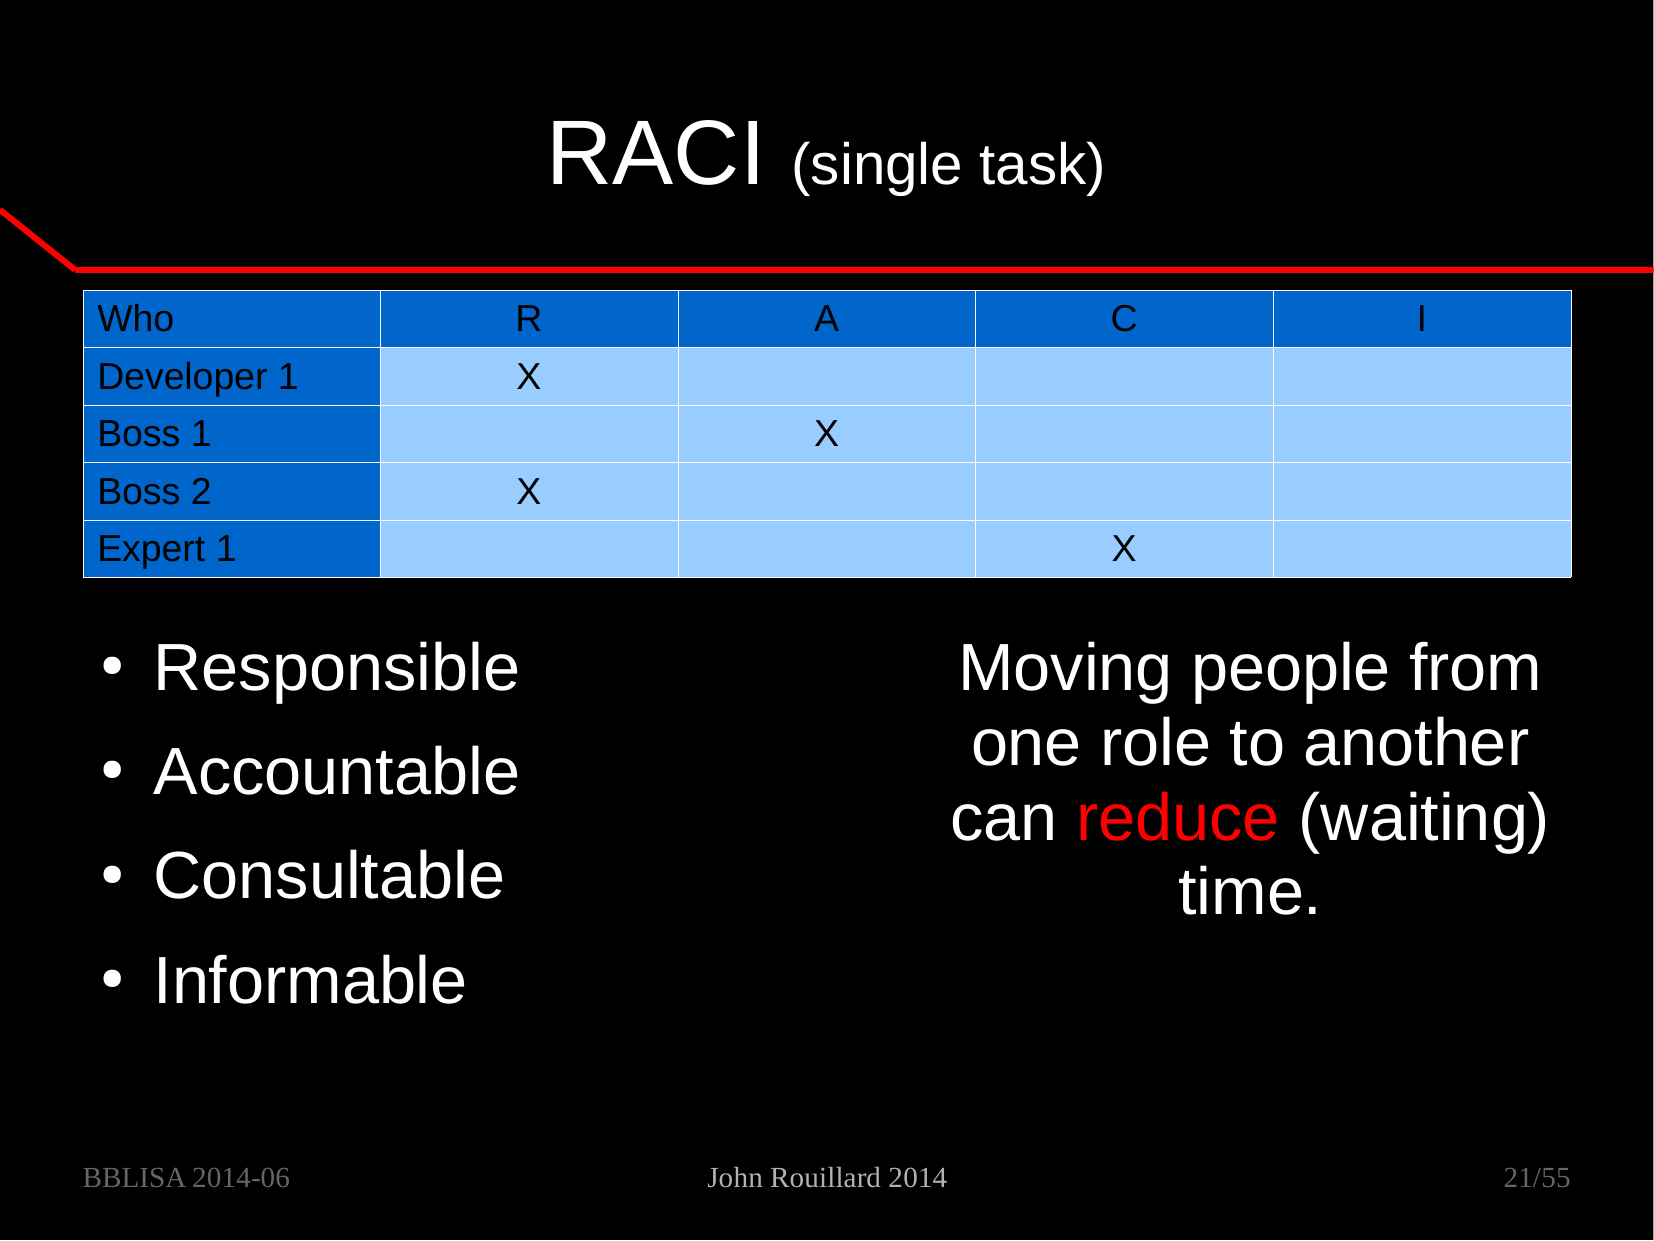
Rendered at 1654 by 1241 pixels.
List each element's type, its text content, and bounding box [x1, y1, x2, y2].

table_header I [1274, 291, 1571, 347]
table_cell X [976, 521, 1273, 577]
list Responsible Accountable Consultable Informable [82, 630, 855, 1110]
table_cell [976, 348, 1273, 405]
table_cell [381, 406, 678, 462]
table_cell X [679, 406, 975, 462]
table_header R [381, 291, 678, 347]
table_cell Boss 1 [84, 406, 380, 462]
table_cell Boss 2 [84, 463, 380, 520]
table_cell [1274, 348, 1571, 405]
table_cell X [381, 348, 678, 405]
table_cell [1274, 406, 1571, 462]
table_cell [679, 521, 975, 577]
table_cell [381, 521, 678, 577]
table_cell X [381, 463, 678, 520]
title RACI (single task) [82, 49, 1571, 257]
list Moving people from one role to another can reduce (waiting) time. [855, 630, 1576, 1110]
table_cell Expert 1 [84, 521, 380, 577]
table_cell [976, 406, 1273, 462]
table_cell [1274, 463, 1571, 520]
table_header A [679, 291, 975, 347]
table_cell Developer 1 [84, 348, 380, 405]
table_header C [976, 291, 1273, 347]
table_cell [976, 463, 1273, 520]
table_header Who [84, 291, 380, 347]
table_cell [679, 463, 975, 520]
table_cell [679, 348, 975, 405]
table_cell [1274, 521, 1571, 577]
